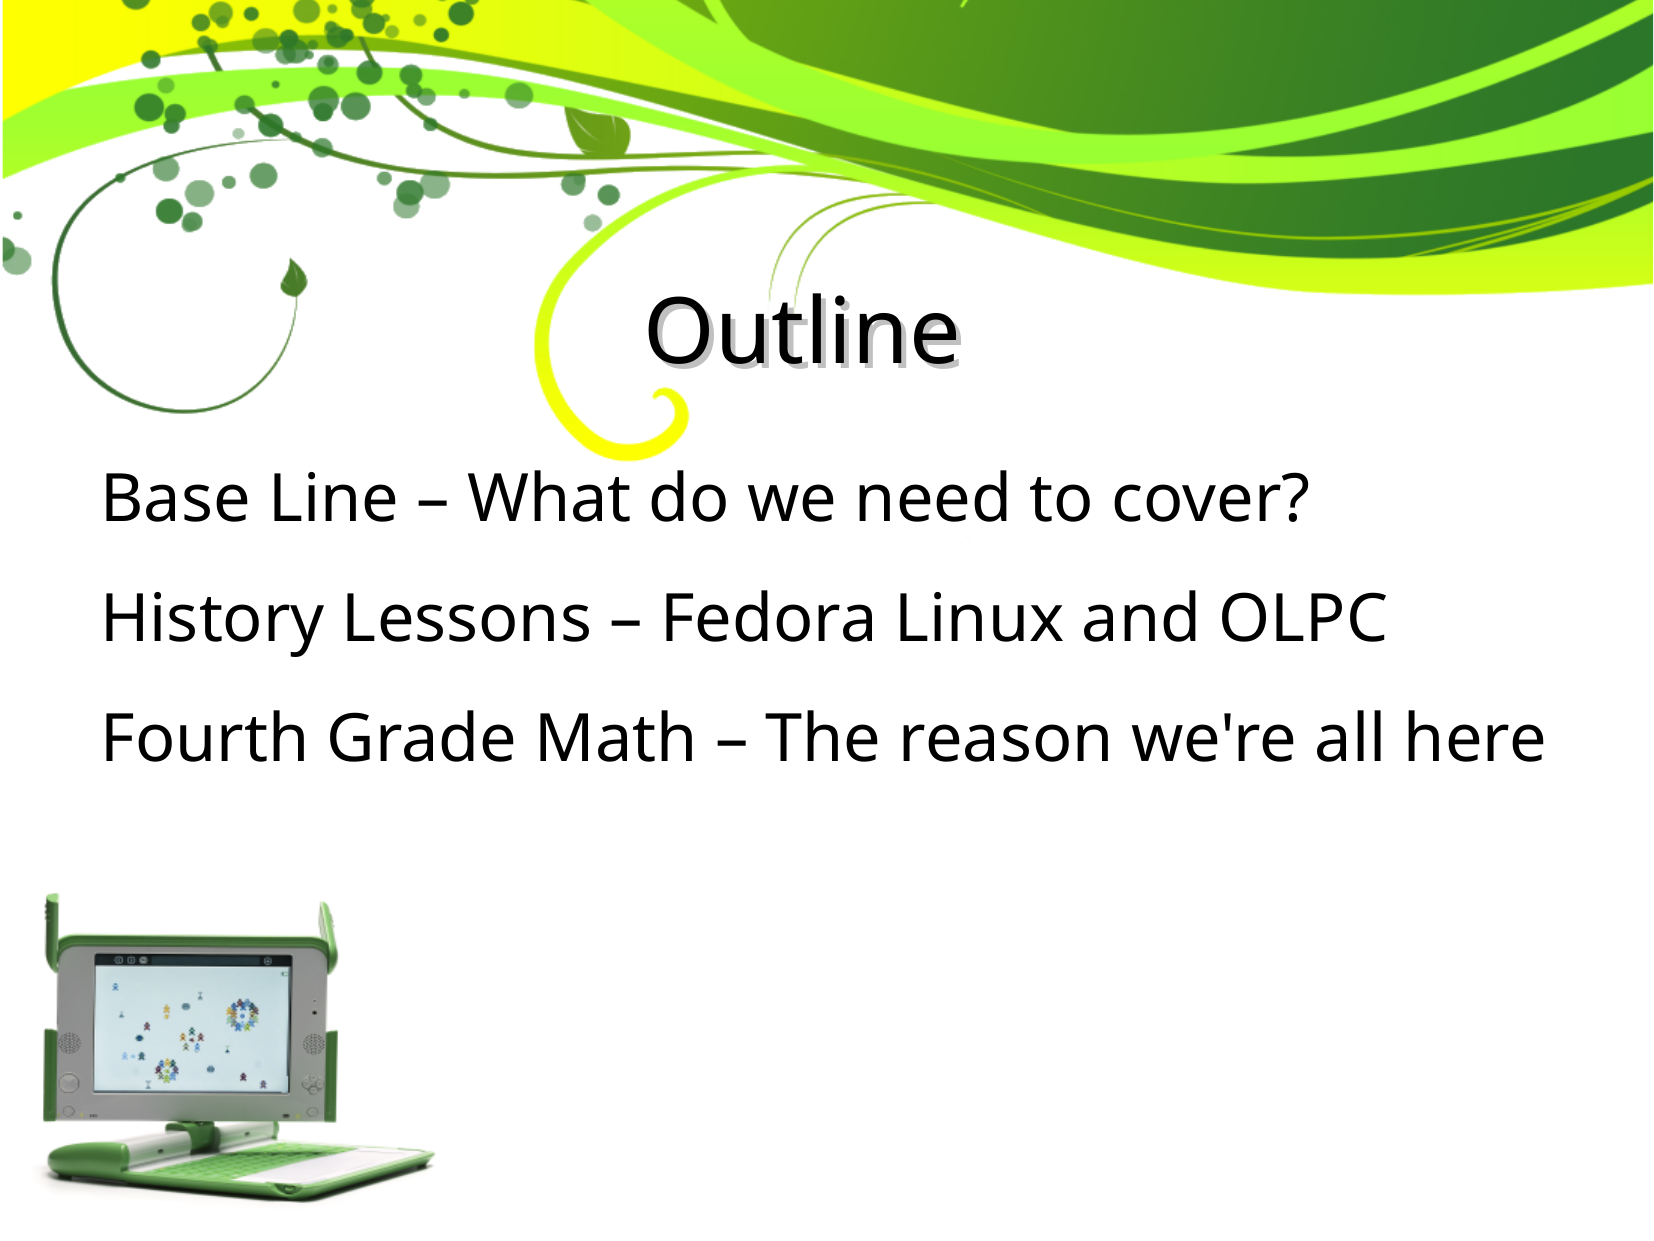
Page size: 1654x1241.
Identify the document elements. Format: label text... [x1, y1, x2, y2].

list Base Line – What do we need to cover? History Lessons – Fedora Linux and OLPC Fourth Grade Math – The reason we're all here [82, 450, 1571, 1095]
picture [0, 0, 1654, 1241]
title Outline [87, 225, 1576, 433]
